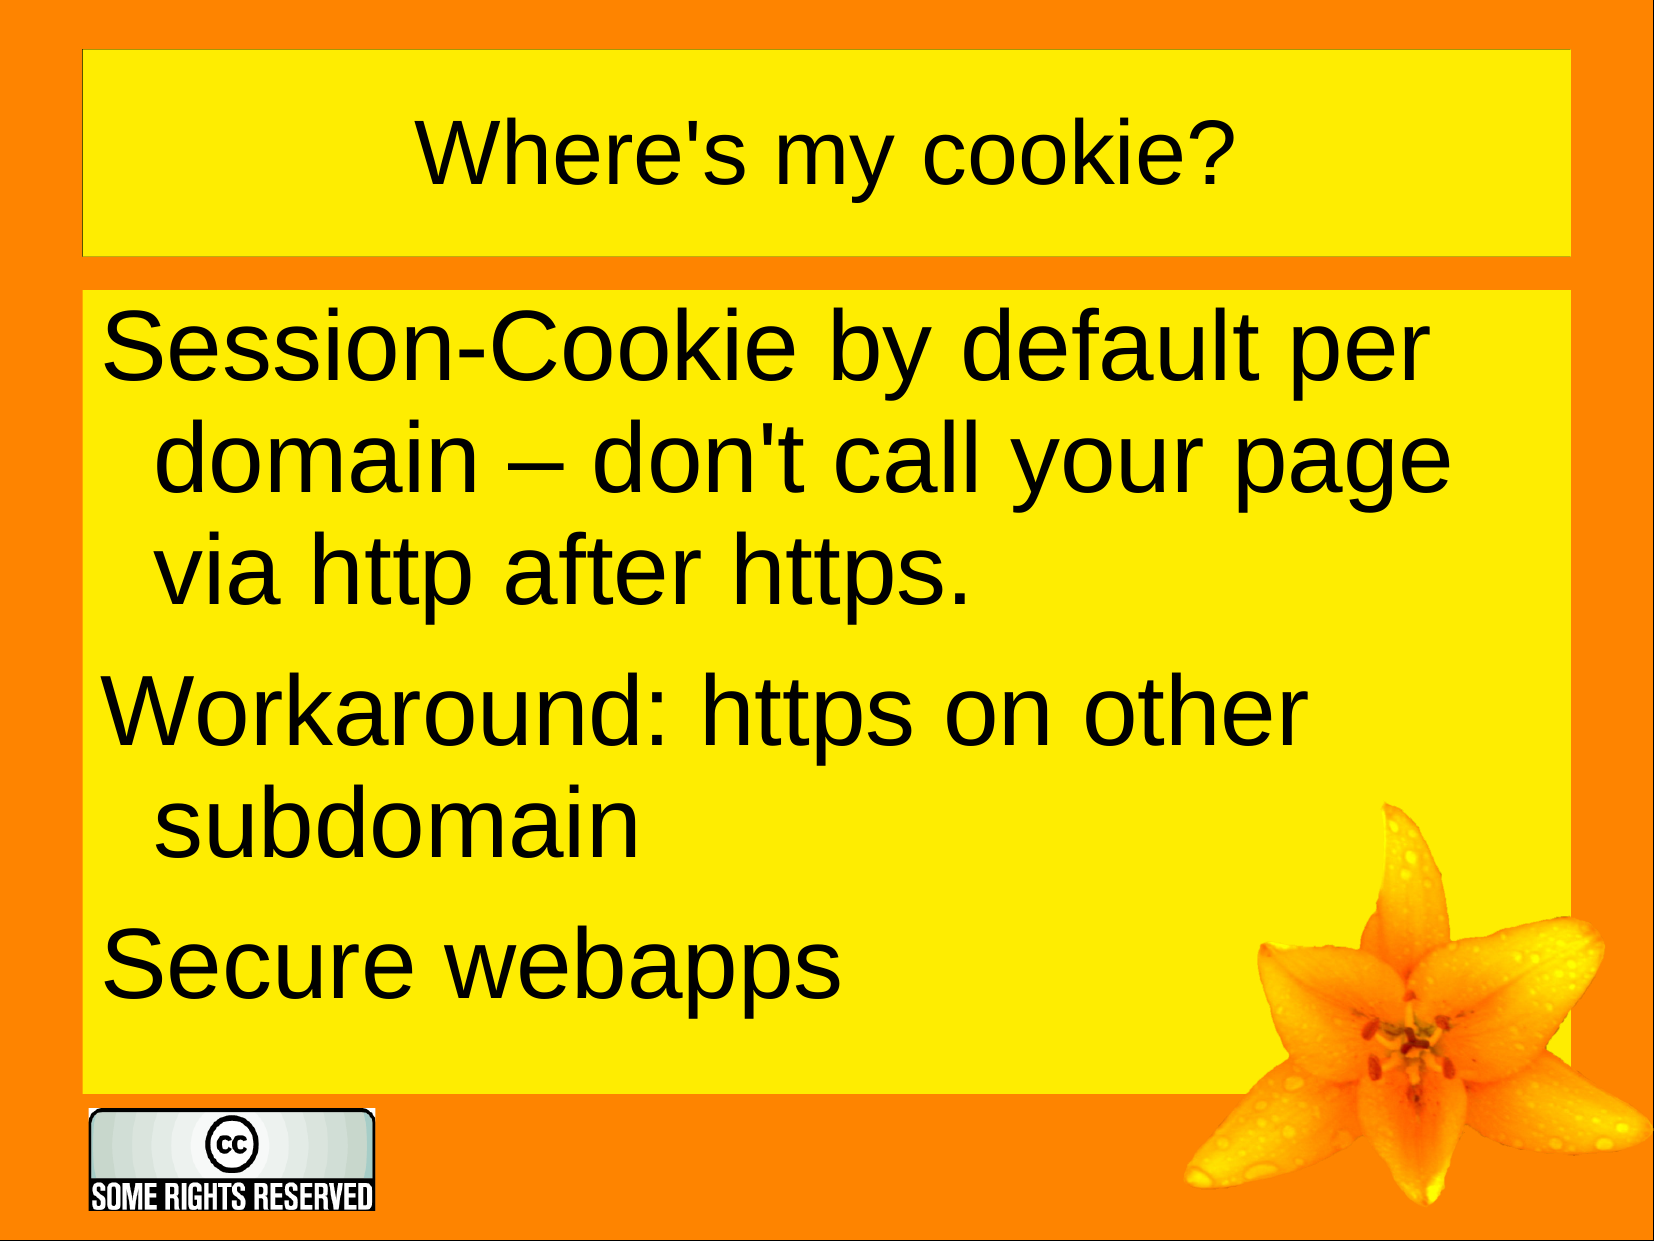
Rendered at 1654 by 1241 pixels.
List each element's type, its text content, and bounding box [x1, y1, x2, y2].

list Session-Cookie by default per domain – don't call your page via http after https. Workaround: https on other subdomain Secure webapps [82, 290, 1571, 1094]
text_box [0, 0, 1654, 1241]
picture [1181, 767, 1654, 1241]
title Where's my cookie? [82, 49, 1571, 257]
picture [88, 1108, 376, 1211]
